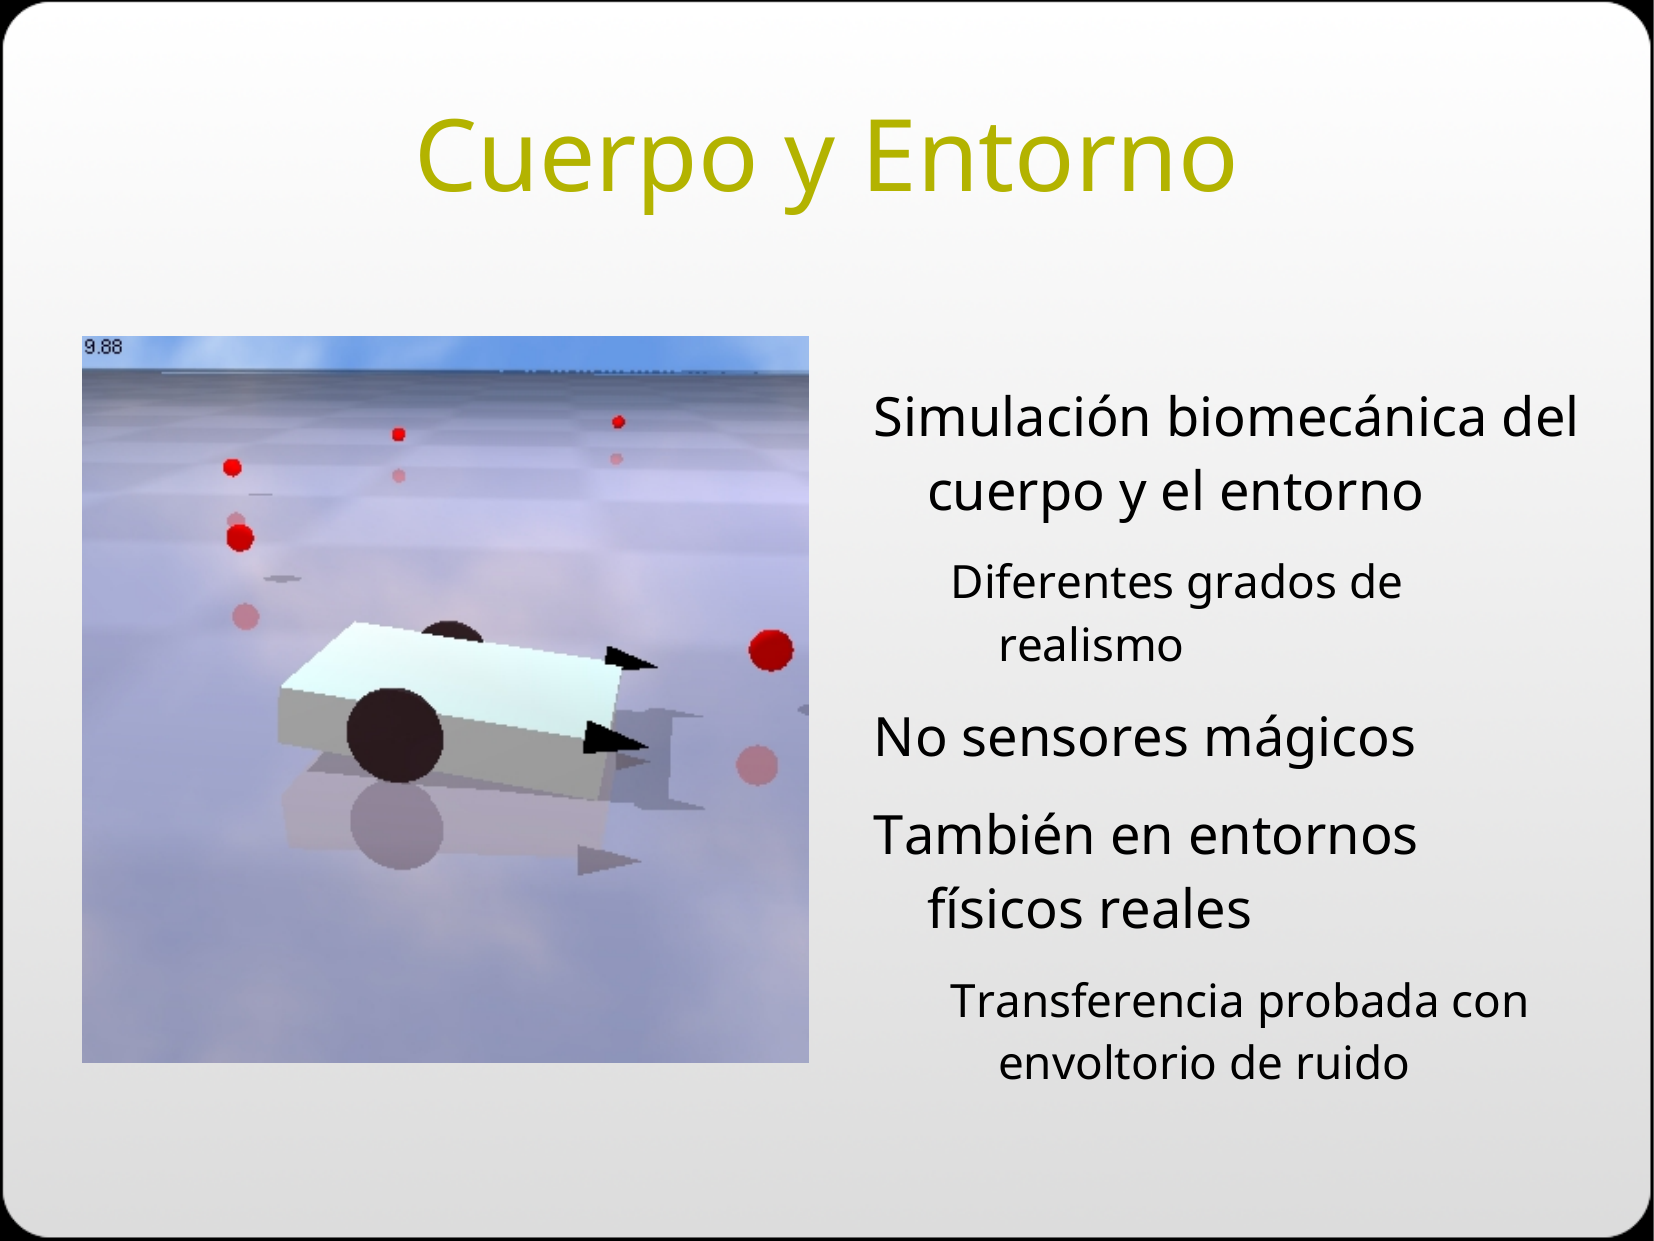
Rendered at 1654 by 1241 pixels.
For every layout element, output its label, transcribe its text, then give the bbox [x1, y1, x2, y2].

list Simulación biomecánica del cuerpo y el entorno Diferentes grados de realismo No sensores mágicos También en entornos físicos reales Transferencia probada con envoltorio de ruido [856, 377, 1583, 1021]
title Cuerpo y Entorno [82, 56, 1571, 250]
picture [0, 0, 1654, 1241]
